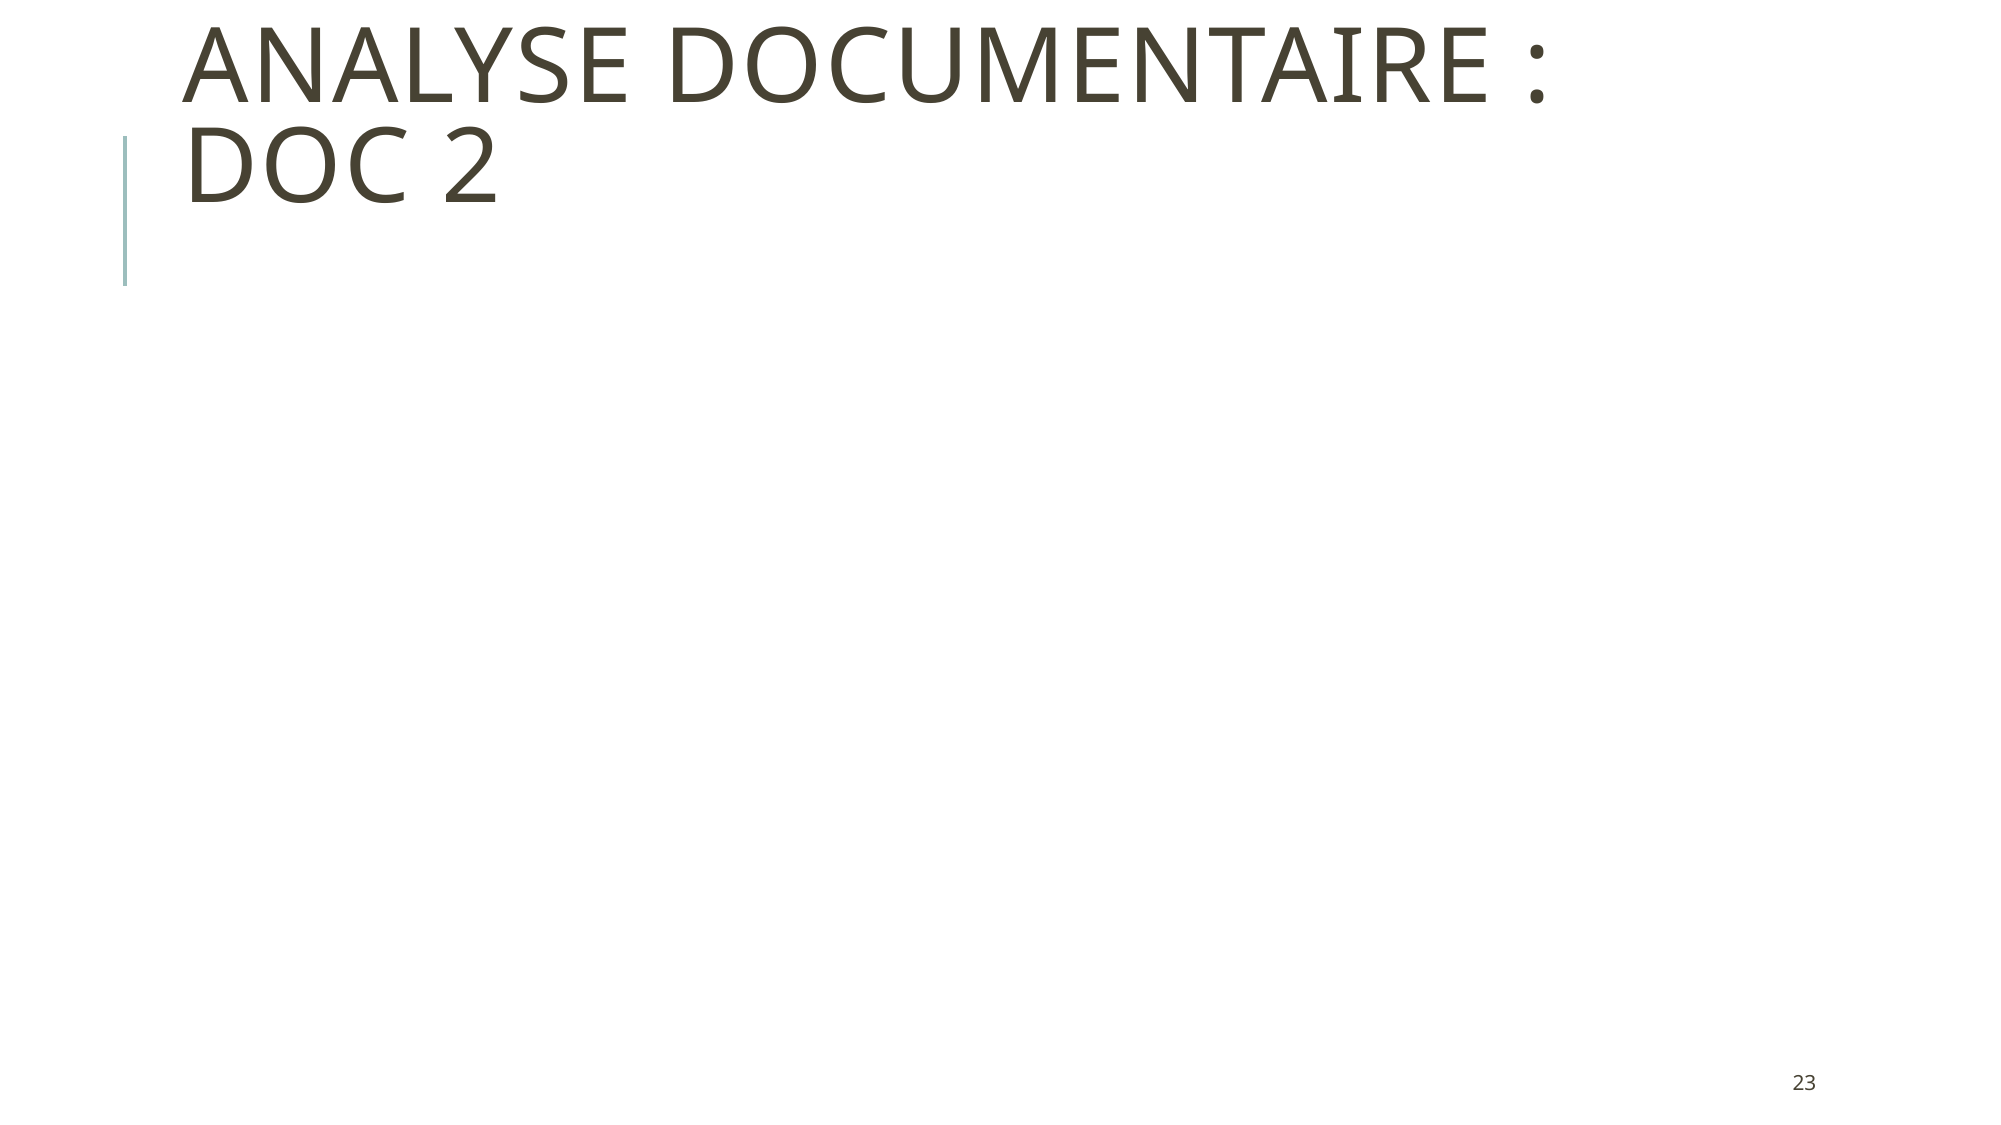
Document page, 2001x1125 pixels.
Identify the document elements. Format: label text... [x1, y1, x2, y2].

title Analyse documentaire : doc 2 [168, 0, 1763, 246]
text_box 23 [1777, 1061, 1938, 1107]
